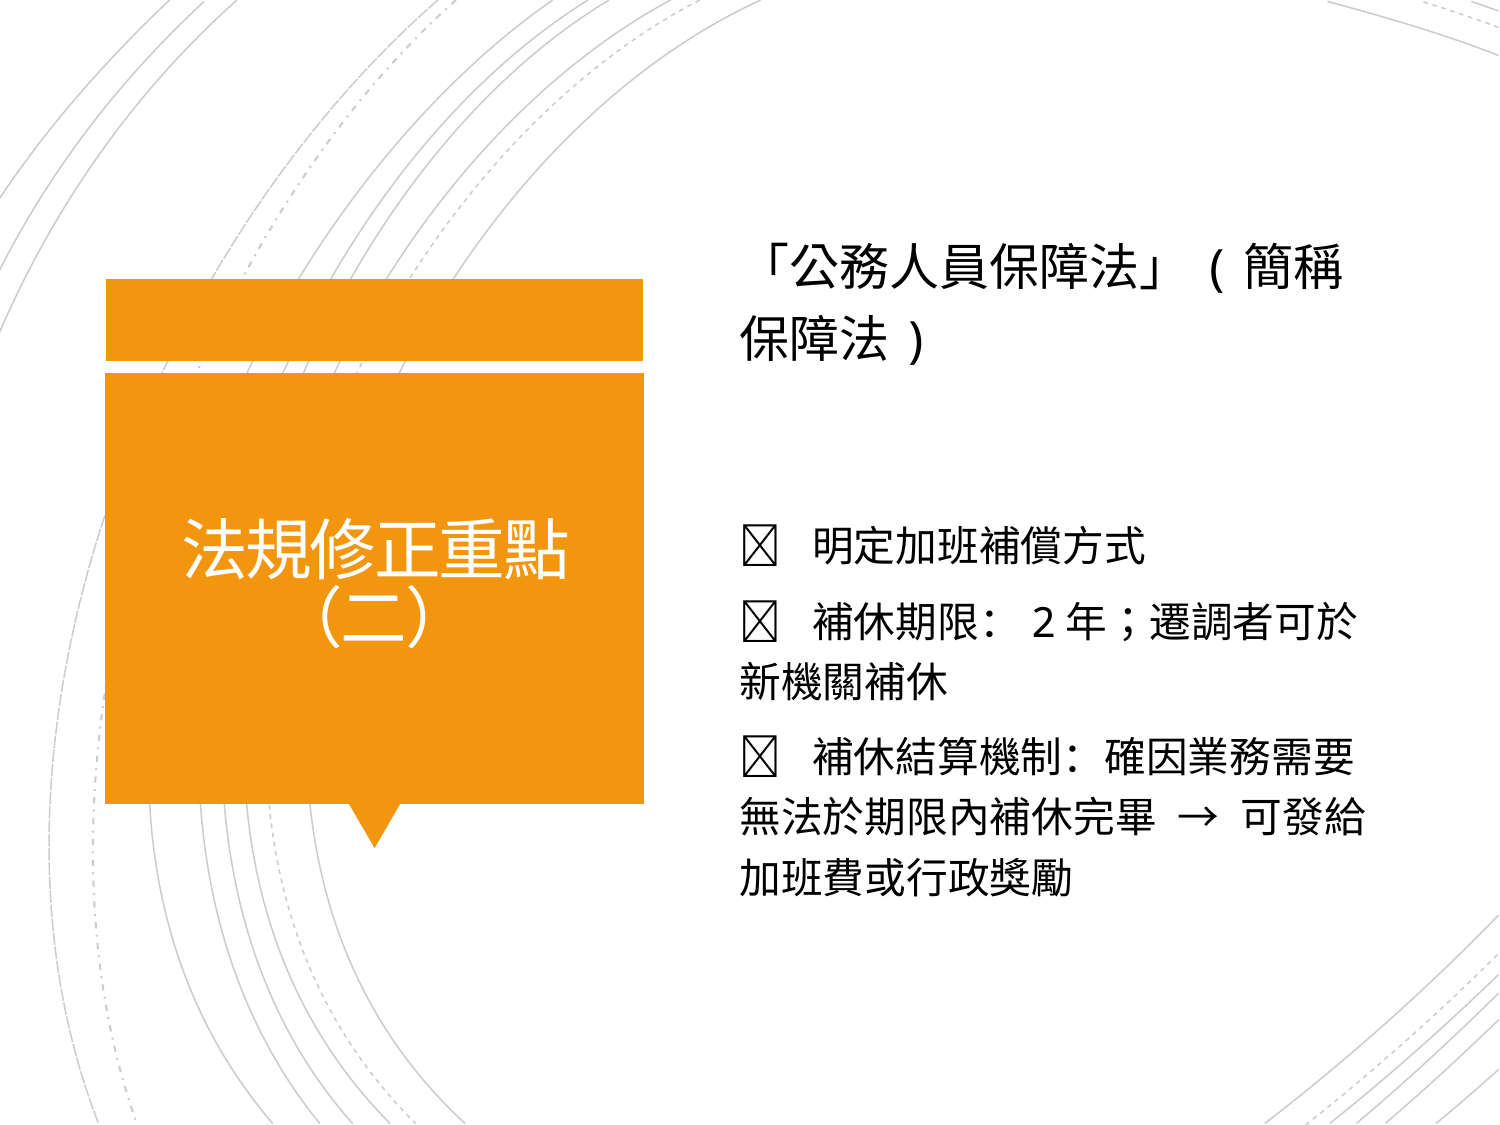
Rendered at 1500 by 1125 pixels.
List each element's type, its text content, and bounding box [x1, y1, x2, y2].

title 法規修正重點（二） [118, 385, 630, 790]
list 「公務人員保障法」(簡稱保障法) ✅ 明定加班補償方式 ✅ 補休期限：2年；遷調者可於新機關補休 ✅ 補休結算機制：確因業務需要無法於期限內補休完畢 → 可發給加班費或行政獎勵 [724, 131, 1396, 993]
